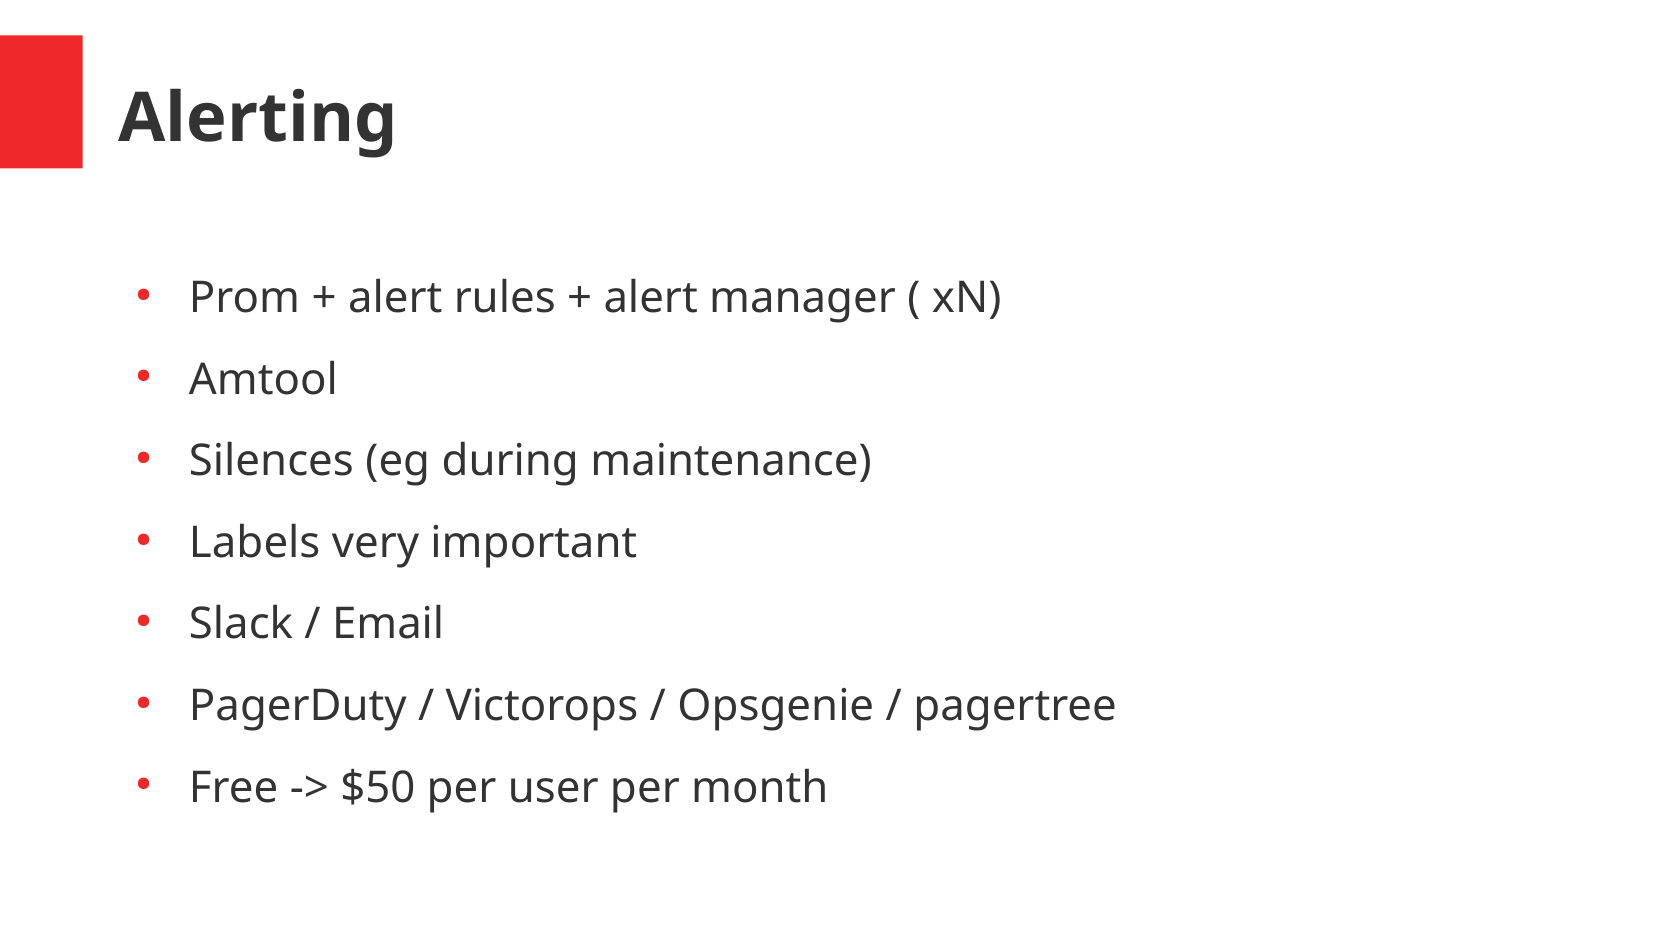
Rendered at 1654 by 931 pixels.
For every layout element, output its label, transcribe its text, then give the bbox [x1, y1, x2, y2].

list Prom + alert rules + alert manager ( xN) Amtool Silences (eg during maintenance) Labels very important Slack / Email PagerDuty / Victorops / Opsgenie / pagertree Free -> $50 per user per month [118, 265, 1536, 806]
title Alerting [118, 37, 1571, 193]
